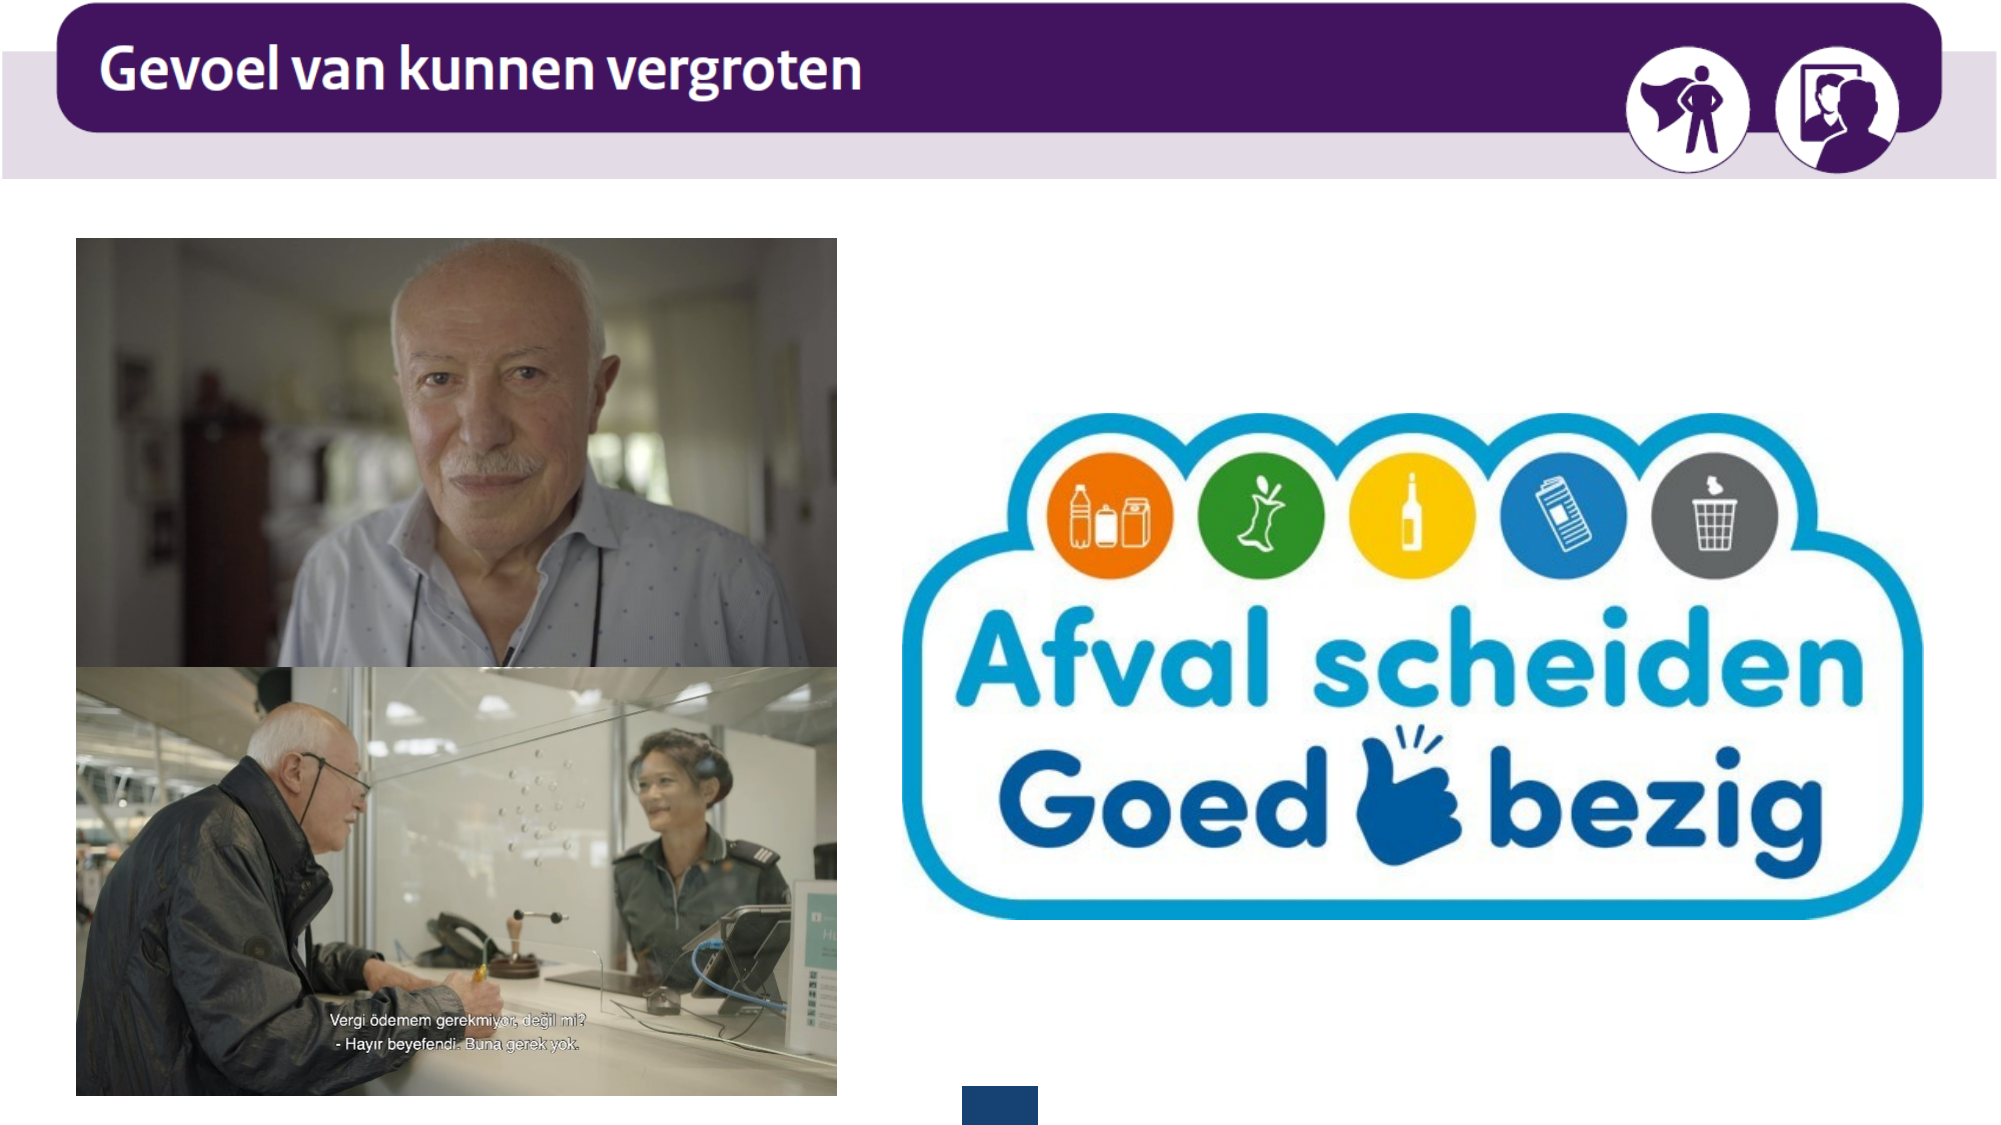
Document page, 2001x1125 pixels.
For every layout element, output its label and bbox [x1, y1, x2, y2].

picture [920, 430, 1905, 902]
picture [2, 0, 1998, 179]
picture [1418, 413, 1560, 447]
picture [1569, 413, 1924, 921]
picture [1114, 413, 1256, 446]
picture [76, 238, 837, 1096]
picture [902, 799, 1014, 921]
picture [902, 413, 1105, 785]
picture [1267, 413, 1409, 446]
